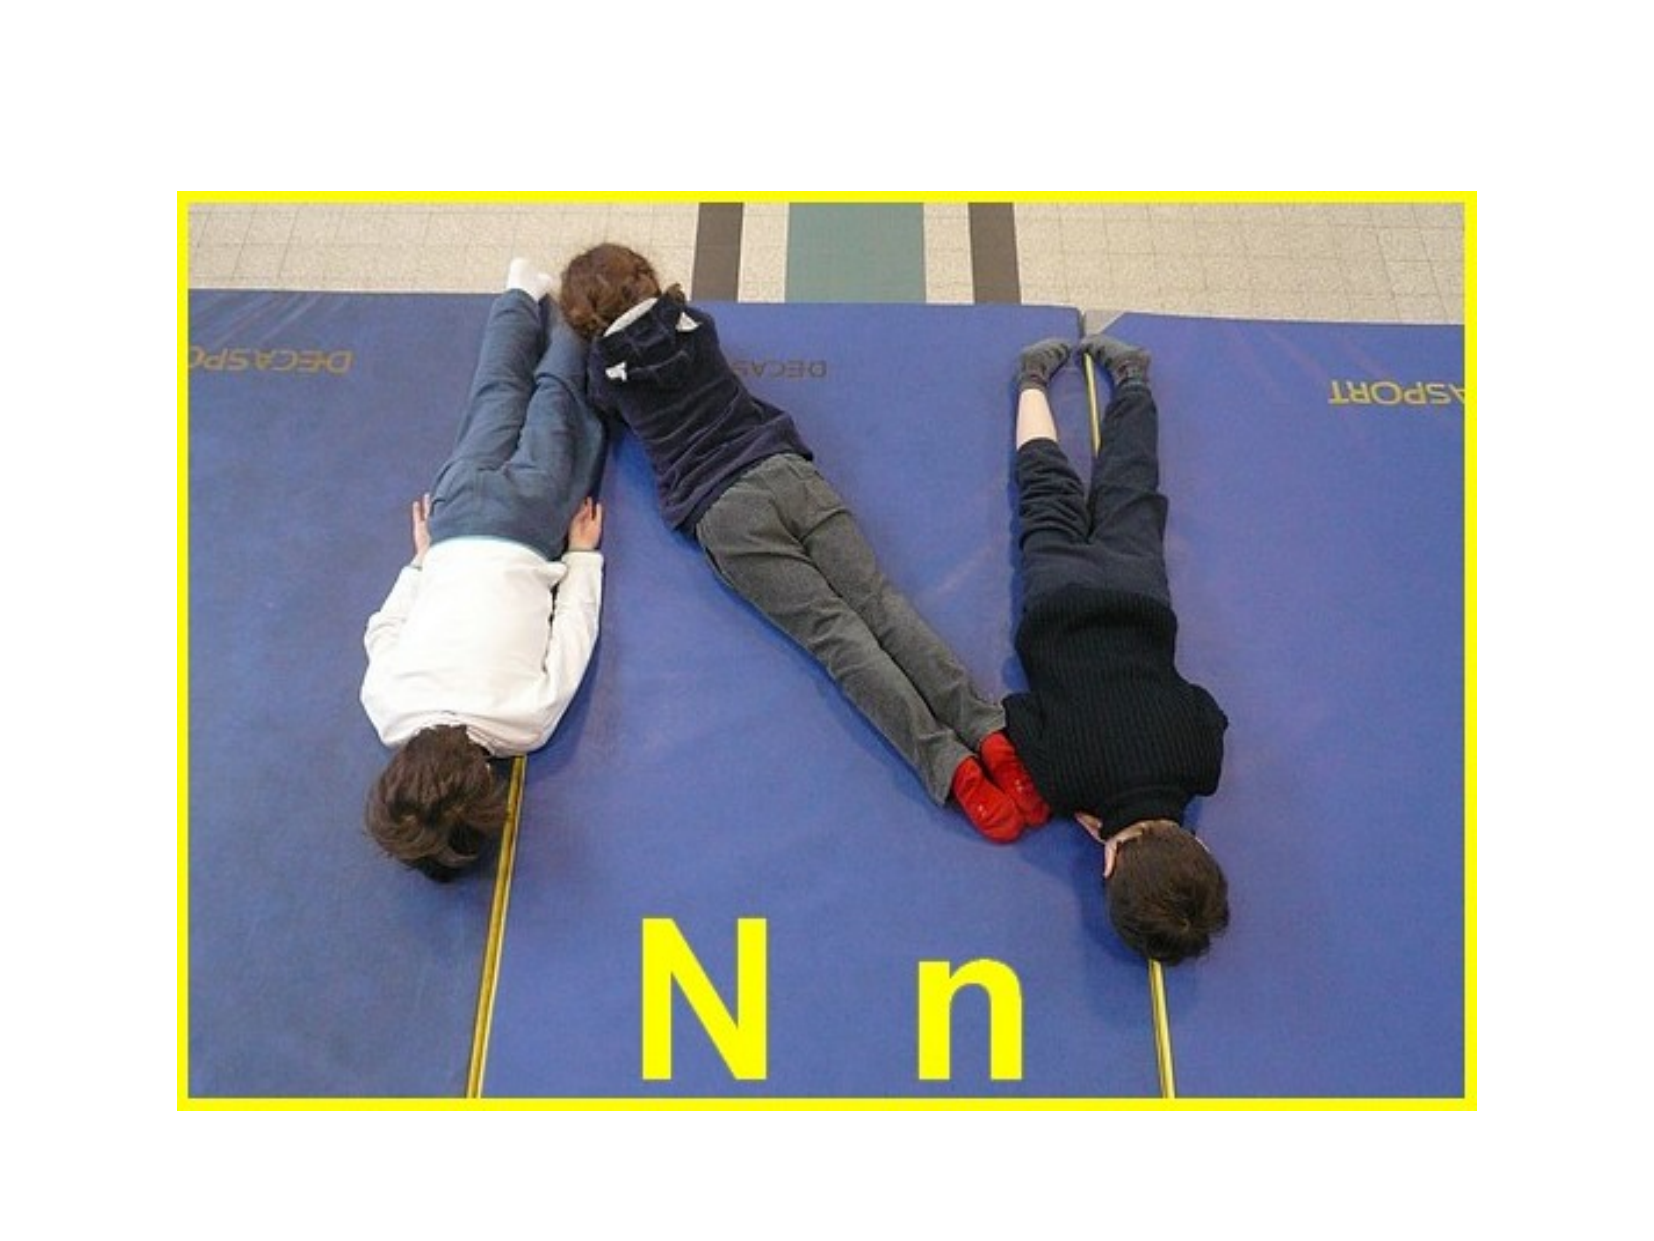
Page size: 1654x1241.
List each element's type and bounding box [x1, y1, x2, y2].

picture [177, 191, 1477, 1111]
